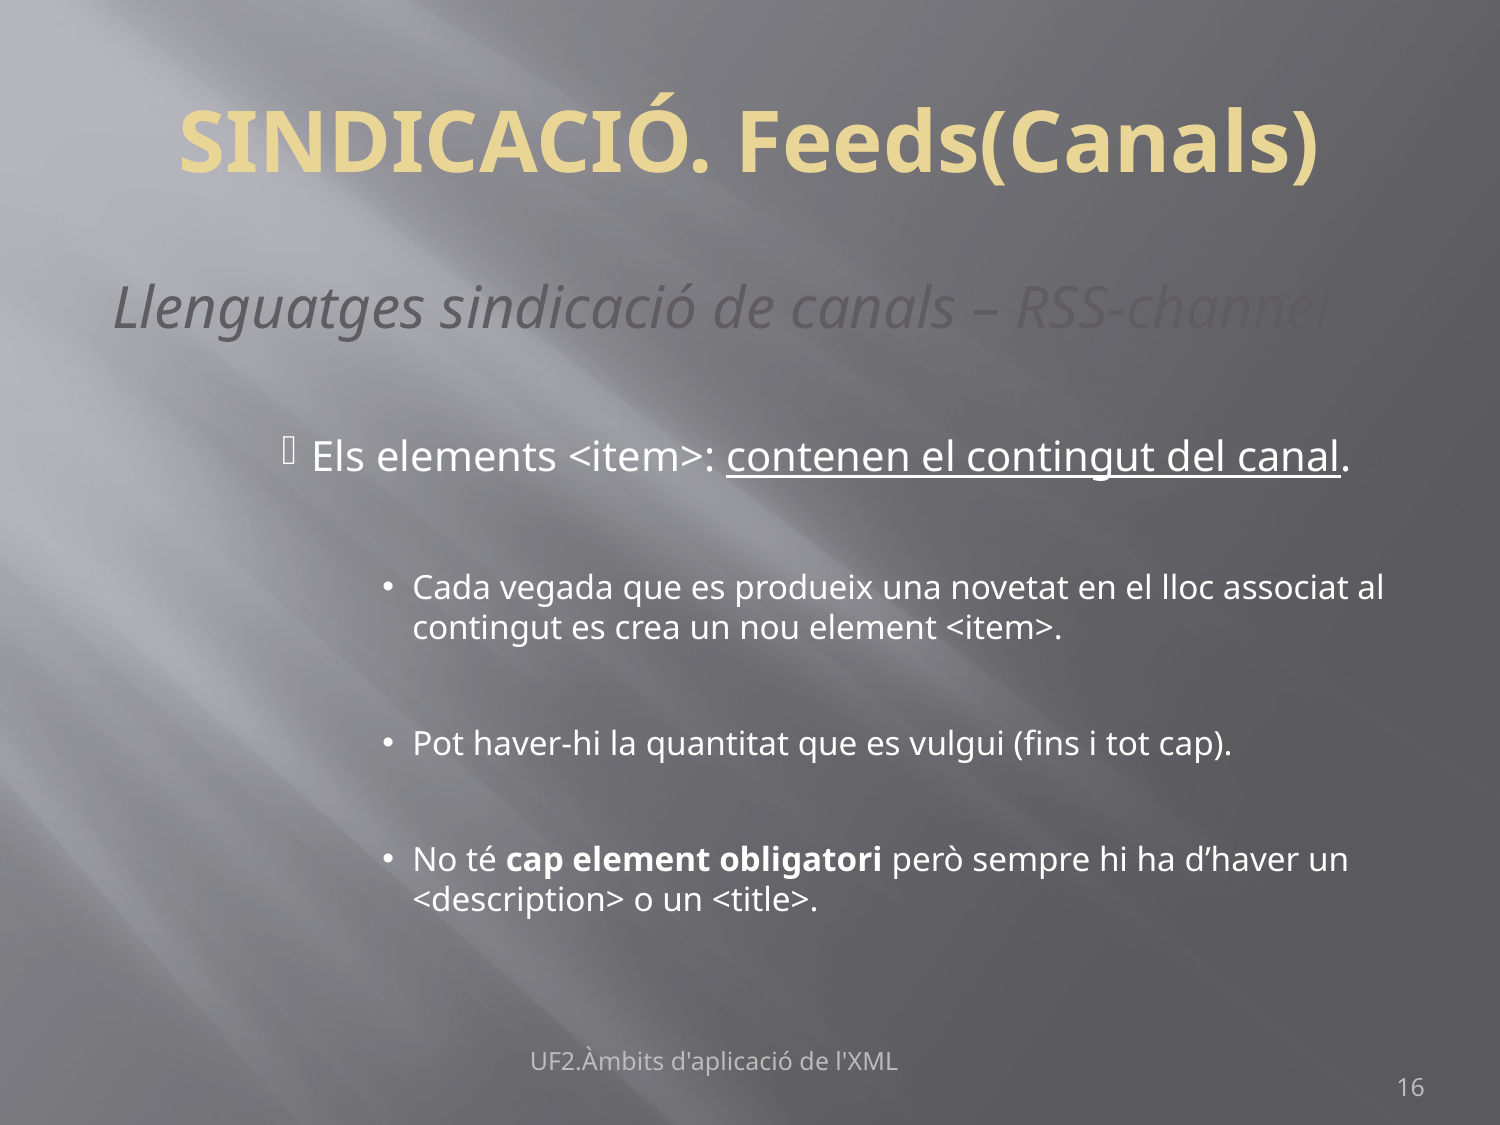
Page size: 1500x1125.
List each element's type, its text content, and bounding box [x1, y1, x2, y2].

picture [0, 0, 1500, 1125]
slide_number <número> [1299, 1052, 1425, 1113]
title SINDICACIÓ. Feeds(Canals) [75, 45, 1425, 233]
list Llenguatges sindicació de canals – RSS-channel Els elements <item>: contenen el contingut del canal. Cada vegada que es produeix una novetat en el lloc associat al contingut es crea un nou element <item>. Pot haver-hi la quantitat que es vulgui (fins i tot cap). No té cap element obligatori però sempre hi ha d’haver un <description> o un <title>. [75, 262, 1425, 1035]
footer UF2.Àmbits d'aplicació de l'XML [512, 1052, 988, 1113]
